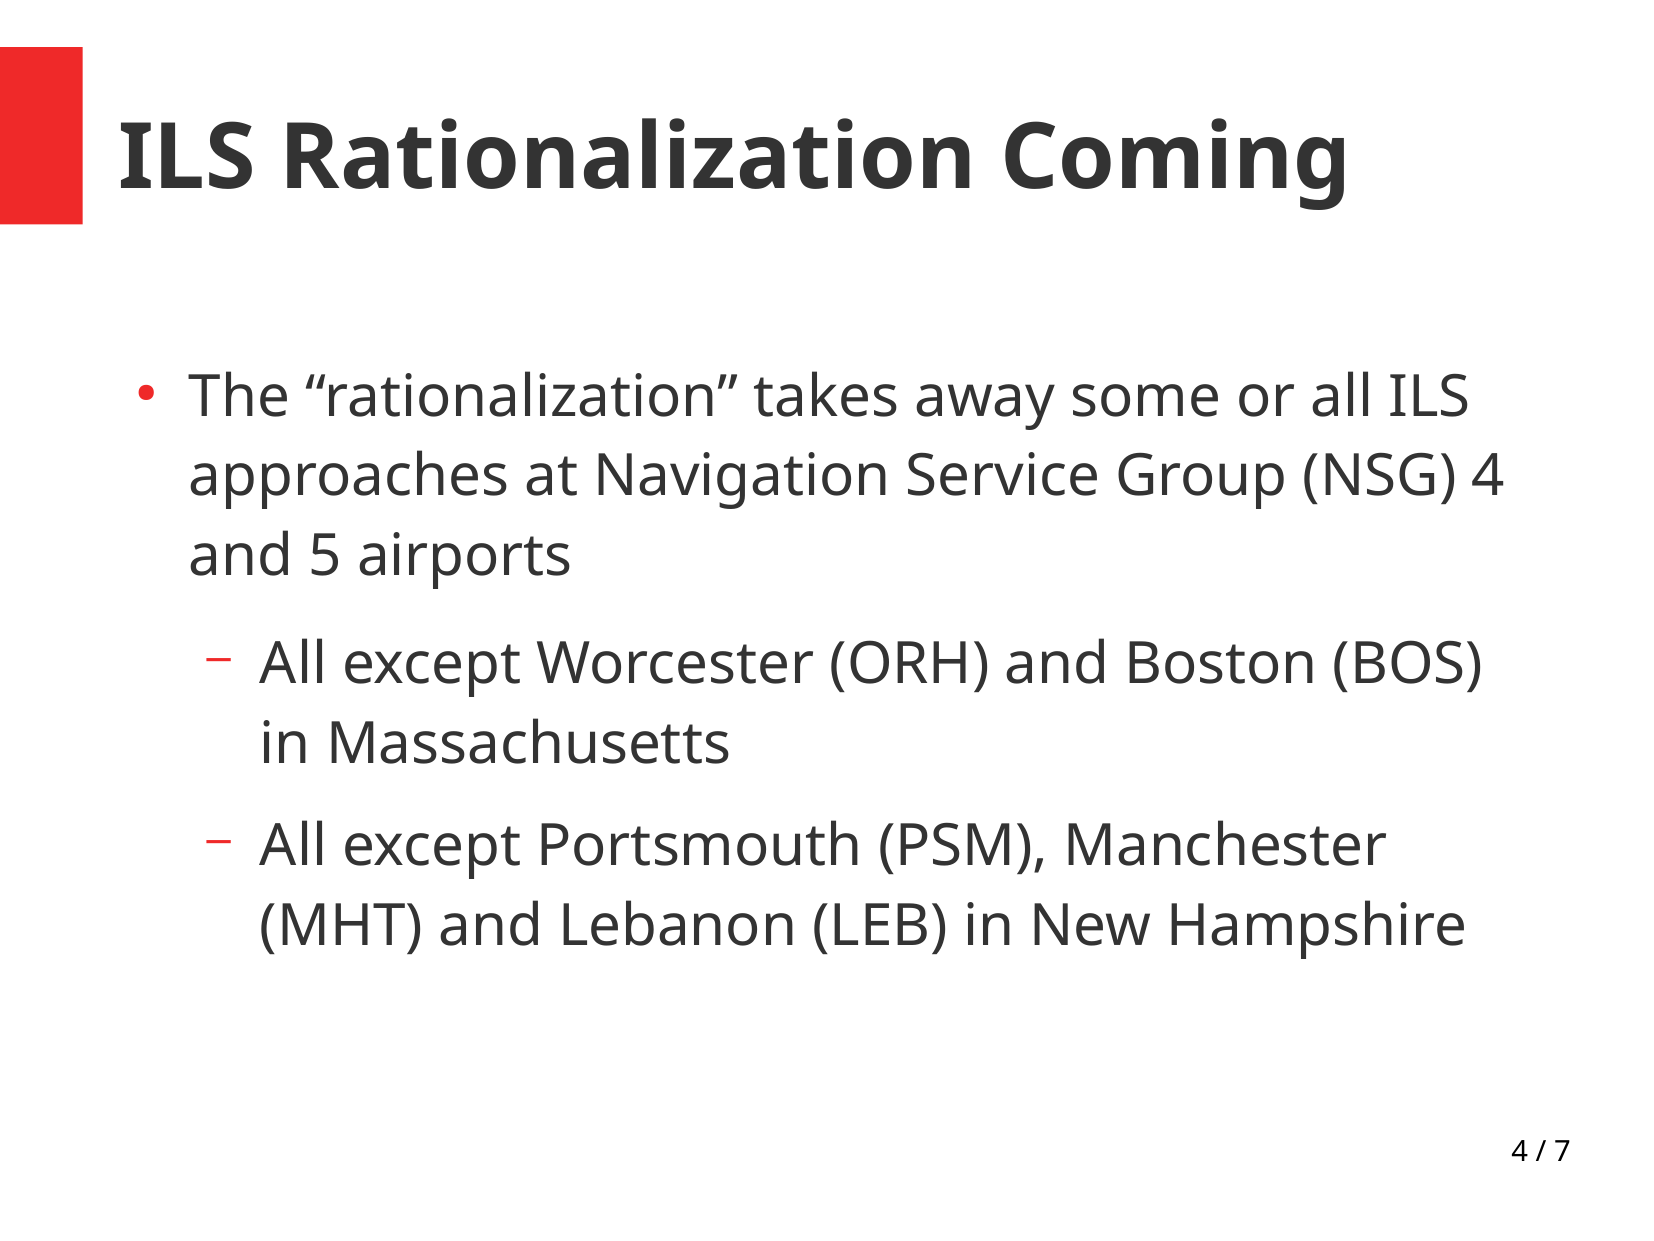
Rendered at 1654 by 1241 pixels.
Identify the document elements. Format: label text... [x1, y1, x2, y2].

list The “rationalization” takes away some or all ILS approaches at Navigation Service Group (NSG) 4 and 5 airports All except Worcester (ORH) and Boston (BOS) in Massachusetts All except Portsmouth (PSM), Manchester (MHT) and Lebanon (LEB) in New Hampshire [118, 354, 1536, 1074]
title ILS Rationalization Coming [118, 49, 1571, 257]
